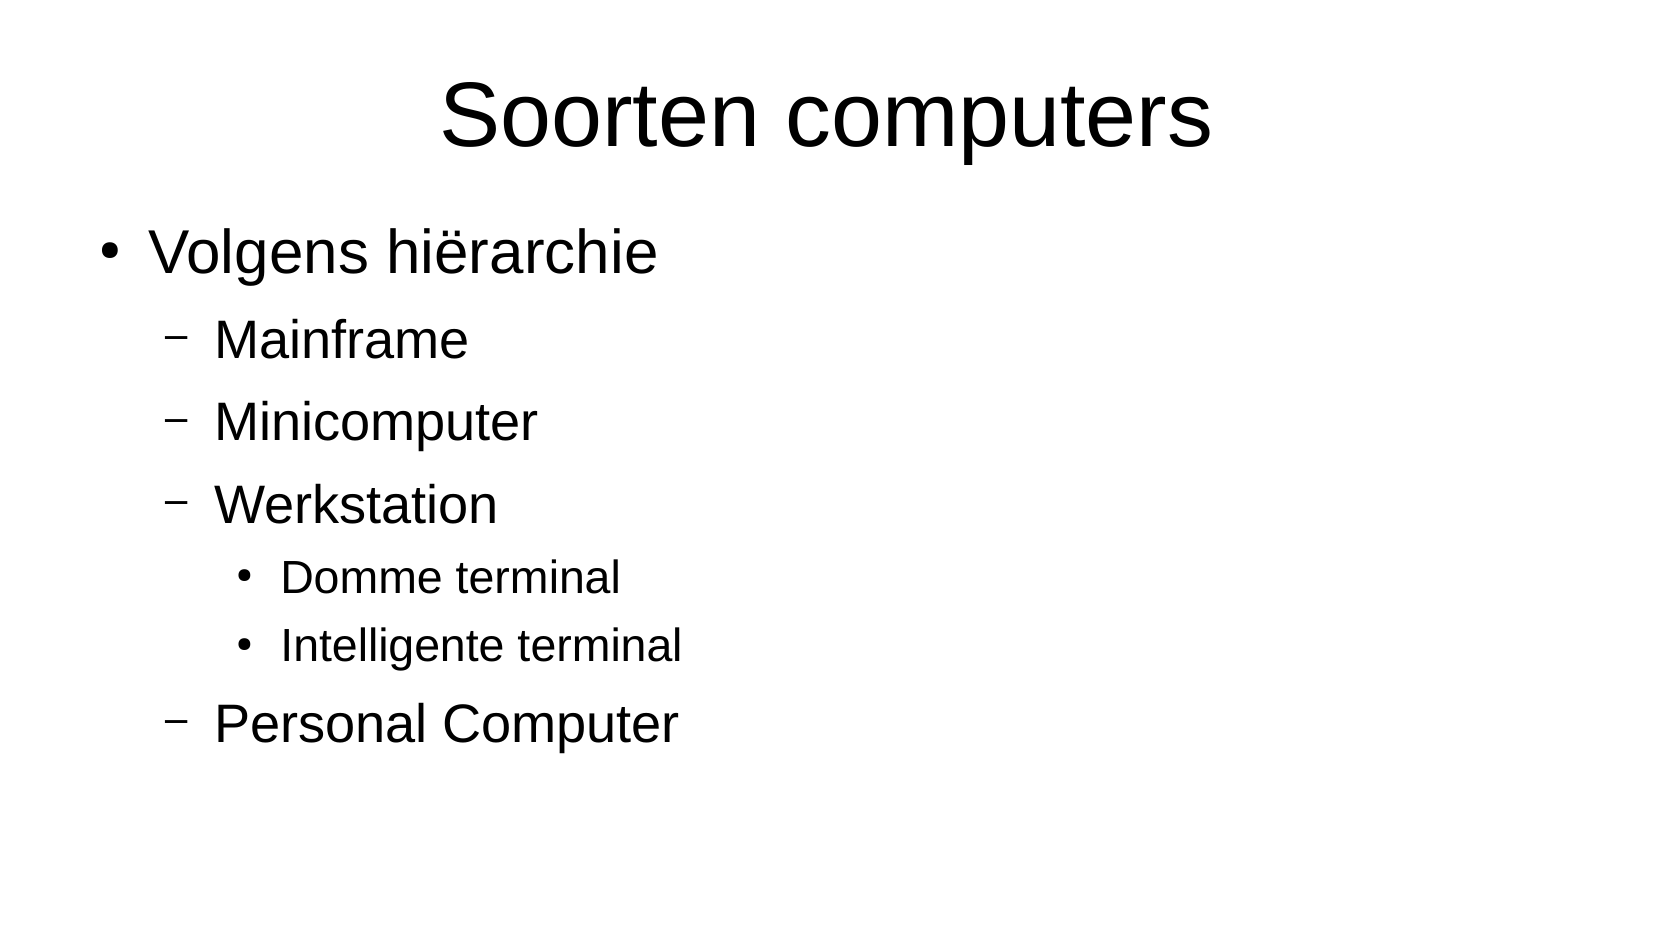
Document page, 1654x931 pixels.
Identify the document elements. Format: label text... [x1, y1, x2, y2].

list Volgens hiërarchie Mainframe Minicomputer Werkstation Domme terminal Intelligente terminal Personal Computer [82, 217, 1571, 758]
title Soorten computers [82, 37, 1571, 193]
